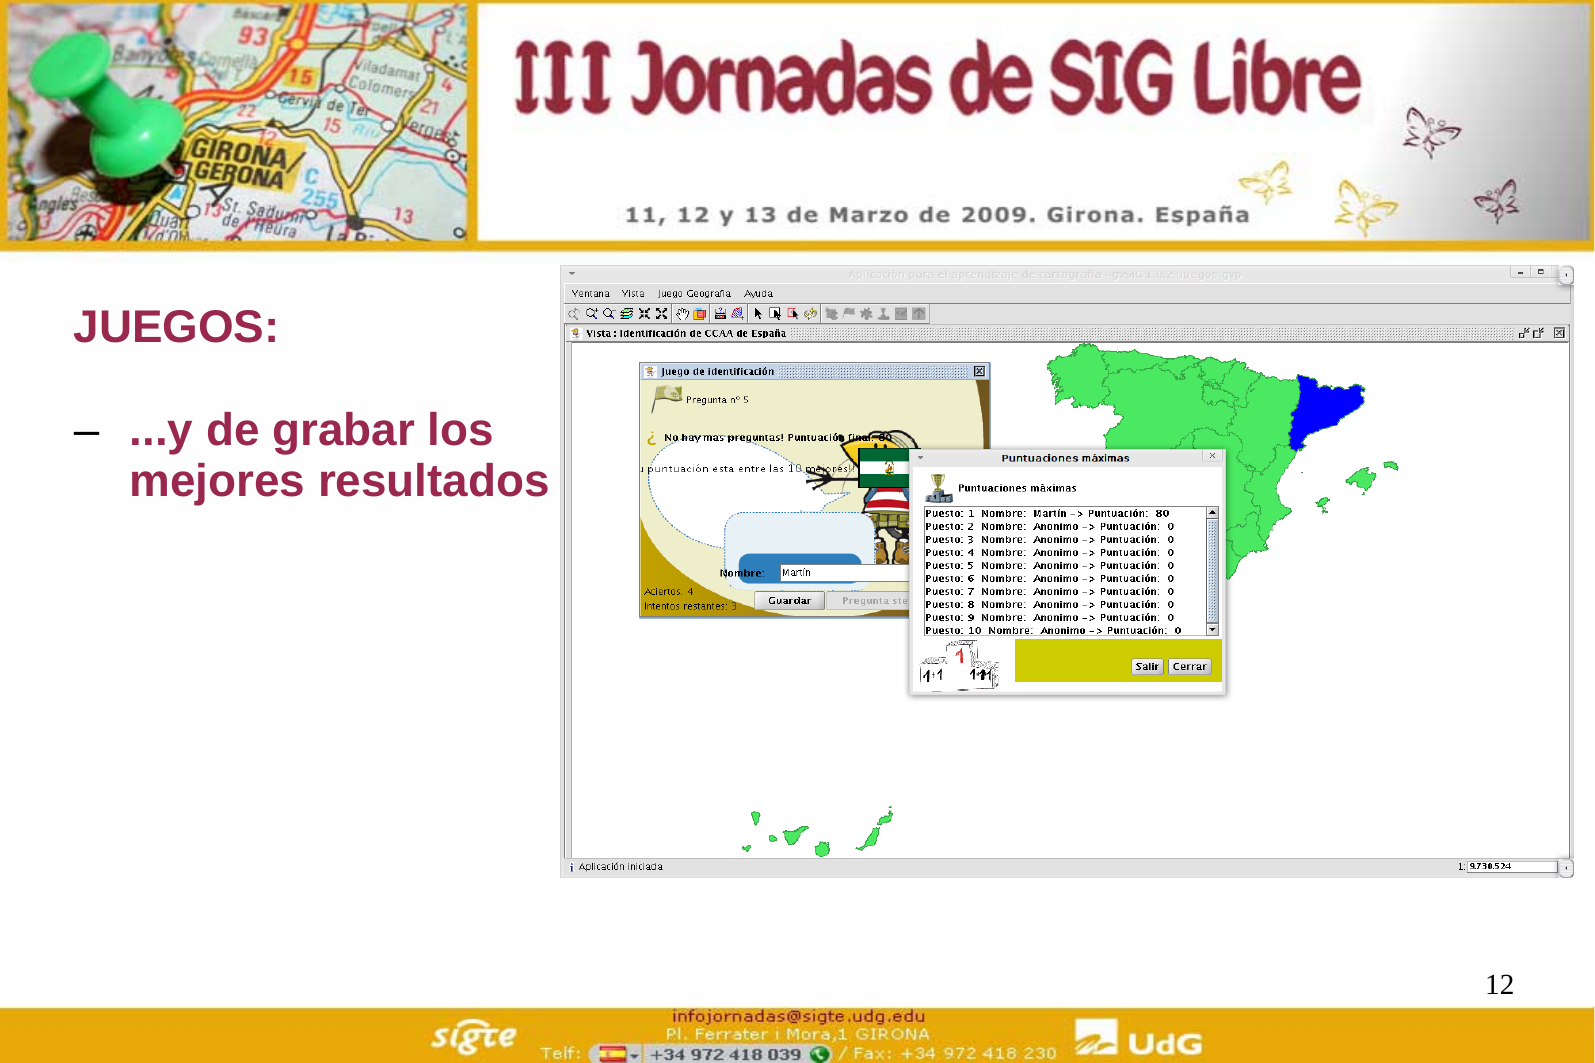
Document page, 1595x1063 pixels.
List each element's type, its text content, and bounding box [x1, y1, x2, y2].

text_box JUEGOS: ...y de grabar los mejores resultados [59, 294, 560, 671]
picture [0, 0, 1595, 1063]
